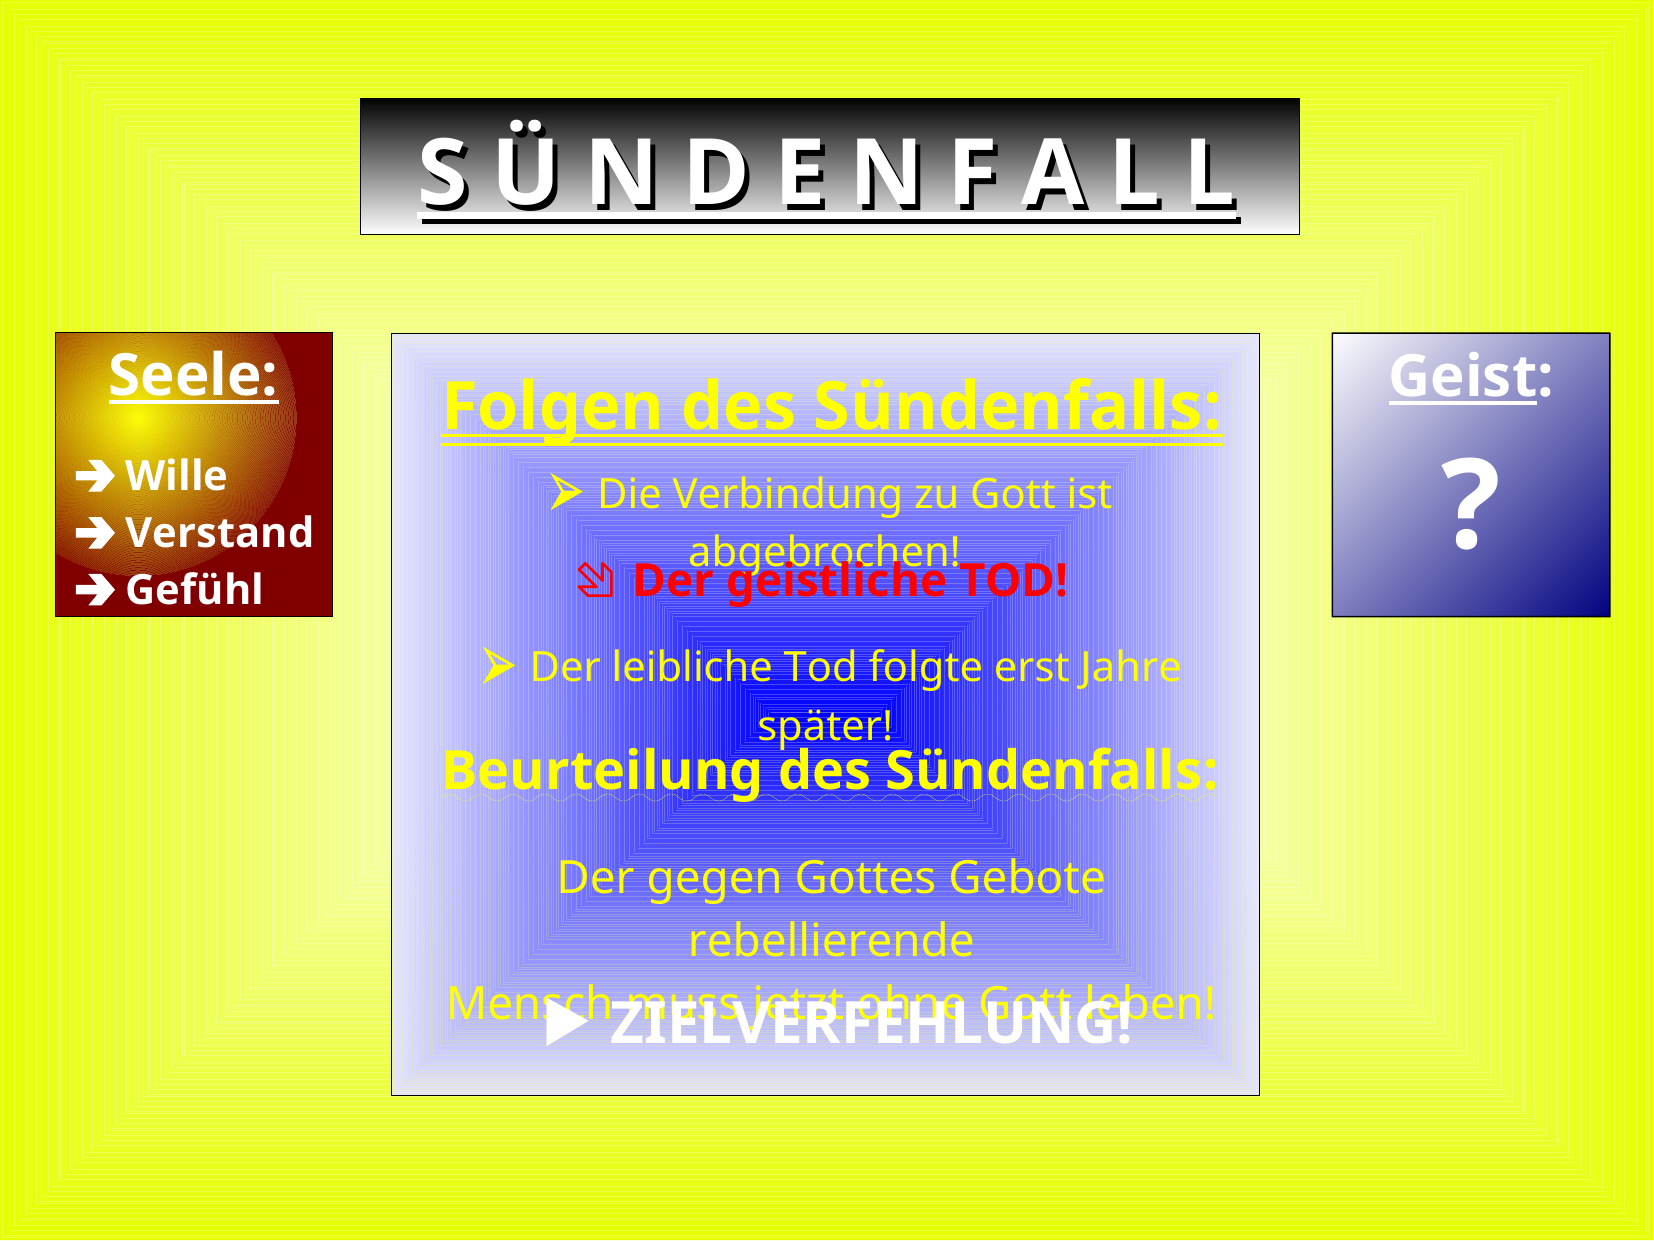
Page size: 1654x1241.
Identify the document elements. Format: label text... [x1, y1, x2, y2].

text_box S Ü N D E N F A L L [371, 107, 1283, 218]
text_box  Der geistliche TOD! [529, 547, 1116, 603]
text_box  Die Verbindung zu Gott ist abgebrochen! [413, 459, 1236, 515]
text_box [360, 98, 1300, 235]
text_box Beurteilung des Sündenfalls: [420, 735, 1240, 802]
text_box Der gegen Gottes Gebote rebellierende Mensch muss jetzt ohne Gott leben! [437, 843, 1225, 956]
text_box [391, 333, 1260, 1096]
text_box Seele:  Wille  Verstand  Gefühl [55, 332, 333, 617]
text_box Geist: ? [1332, 333, 1610, 617]
text_box  ZIELVERFEHLUNG! [528, 984, 1148, 1055]
text_box Folgen des Sündenfalls: [405, 358, 1259, 440]
text_box  Der leibliche Tod folgte erst Jahre später! [402, 632, 1249, 689]
